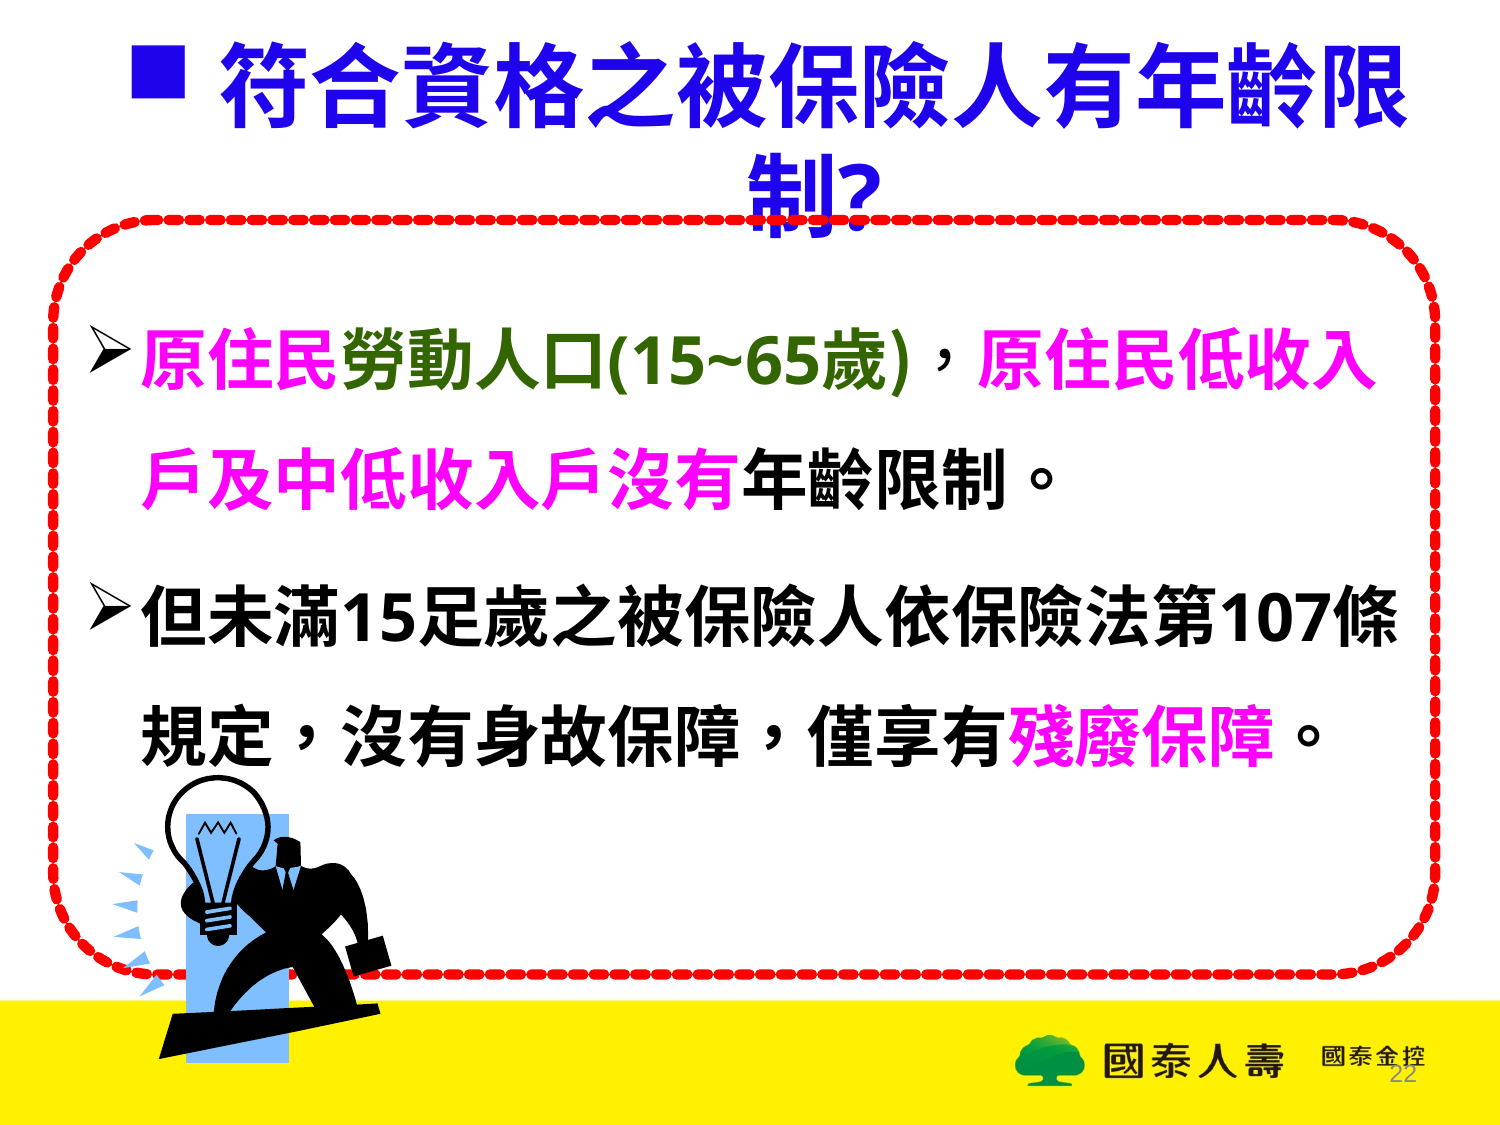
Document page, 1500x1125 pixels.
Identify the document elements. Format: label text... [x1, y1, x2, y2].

title 符合資格之被保險人有年齡限制? [118, 222, 1370, 233]
picture [0, 0, 1500, 1125]
list 原住民勞動人口(15~65歲)，原住民低收入戶及中低收入戶沒有年齡限制。 但未滿15足歲之被保險人依保險法第107條規定，沒有身故保障，僅享有殘廢保障。 [76, 262, 1433, 973]
text_box <編號> [1074, 1042, 1426, 1103]
title 符合資格之被保險人有年齡限制? [53, 45, 1483, 233]
list 原住民勞動人口(15~65歲)，原住民低收入戶及中低收入戶沒有年齡限制。 但未滿15足歲之被保險人依保險法第107條規定，沒有身故保障，僅享有殘廢保障。 [76, 262, 1447, 1071]
